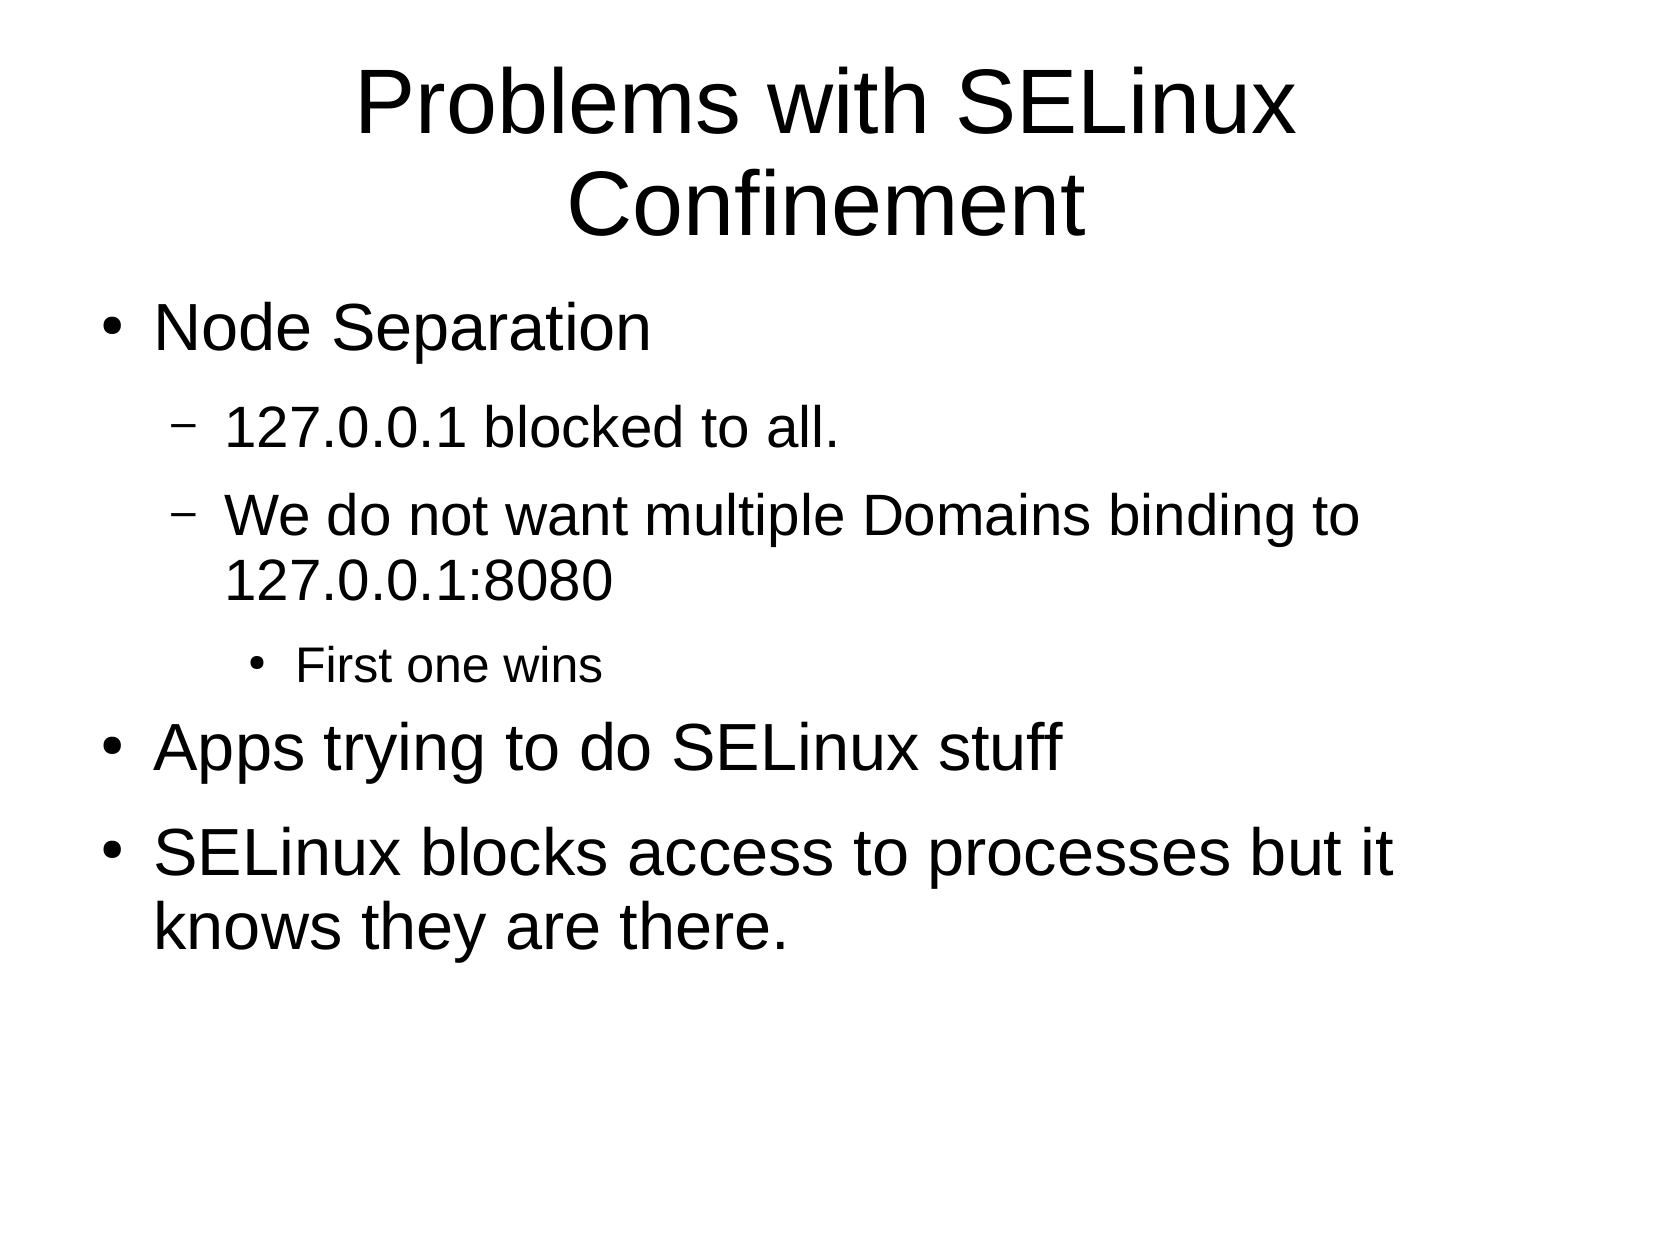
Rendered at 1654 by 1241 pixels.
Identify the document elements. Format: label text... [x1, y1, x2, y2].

list Node Separation 127.0.0.1 blocked to all. We do not want multiple Domains binding to 127.0.0.1:8080 First one wins Apps trying to do SELinux stuff SELinux blocks access to processes but it knows they are there. [82, 290, 1571, 1010]
title Problems with SELinux Confinement [82, 49, 1571, 257]
